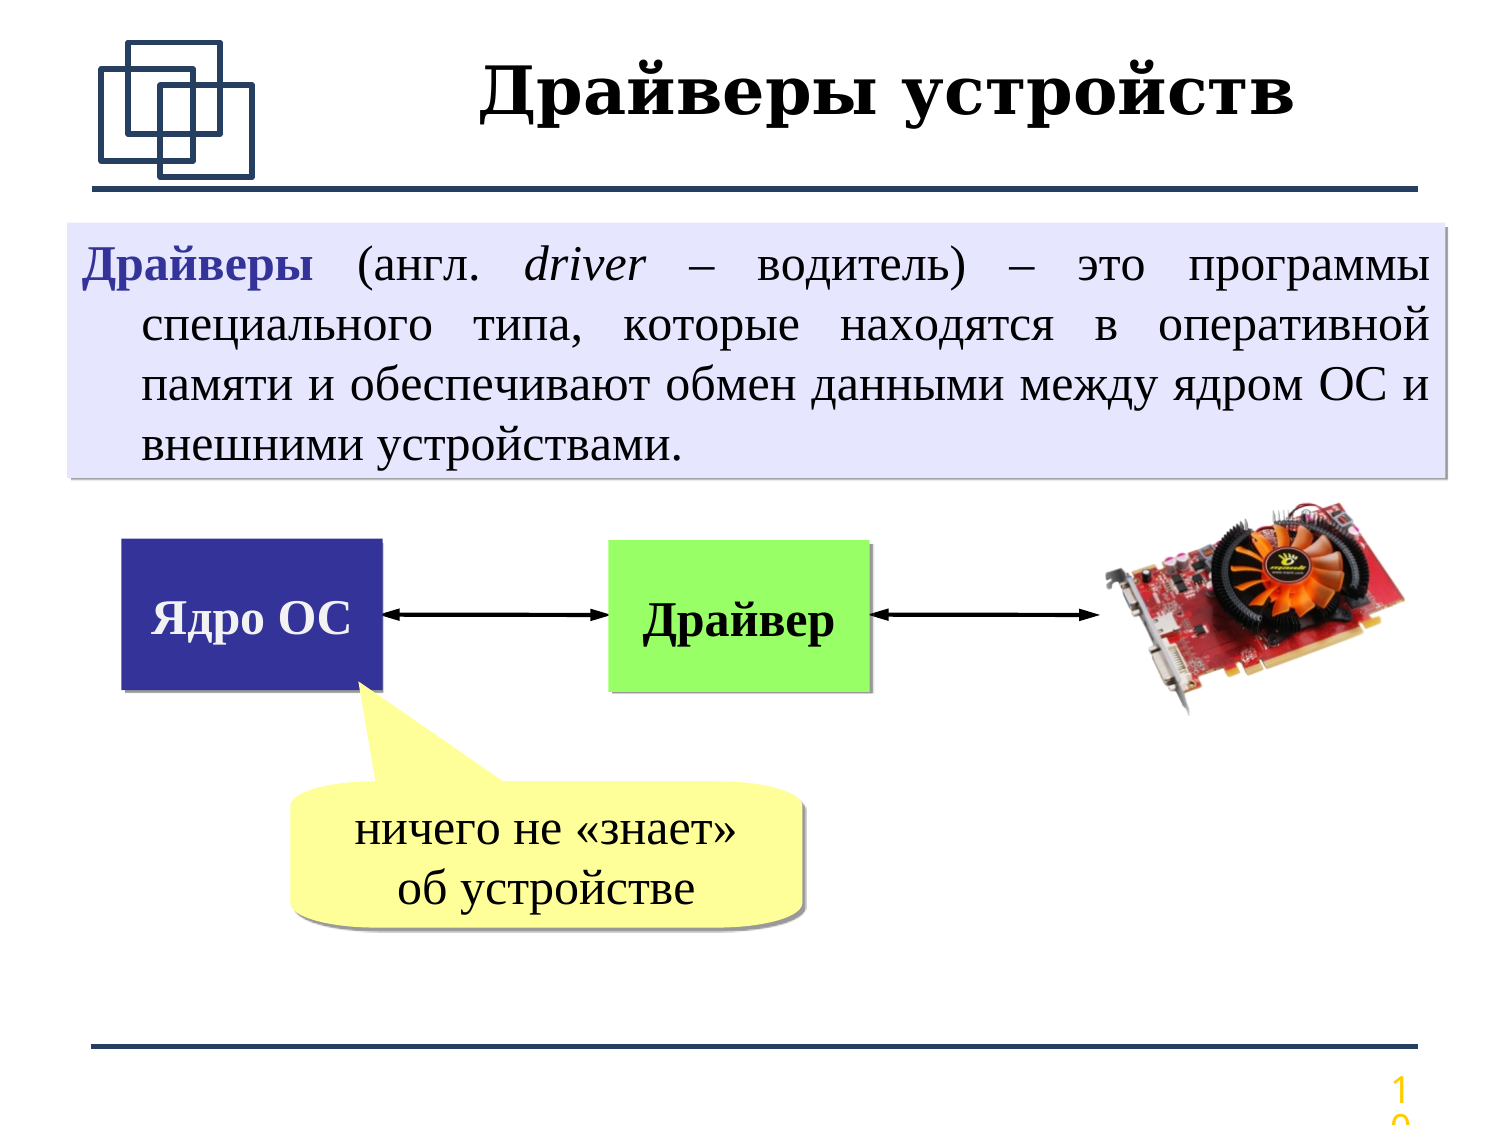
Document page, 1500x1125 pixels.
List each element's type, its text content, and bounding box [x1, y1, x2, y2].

text_box Драйвер [608, 540, 870, 692]
title Драйверы устройств [324, 40, 1426, 136]
text_box Драйверы (англ. driver – водитель) – это программы специального типа, которые находятся в оперативной памяти и обеспечивают обмен данными между ядром ОС и внешними устройствами. [67, 222, 1446, 479]
text_box Ядро ОС [121, 538, 383, 691]
text_box ничего не «знает» об устройстве [290, 681, 803, 928]
picture [1104, 502, 1405, 716]
